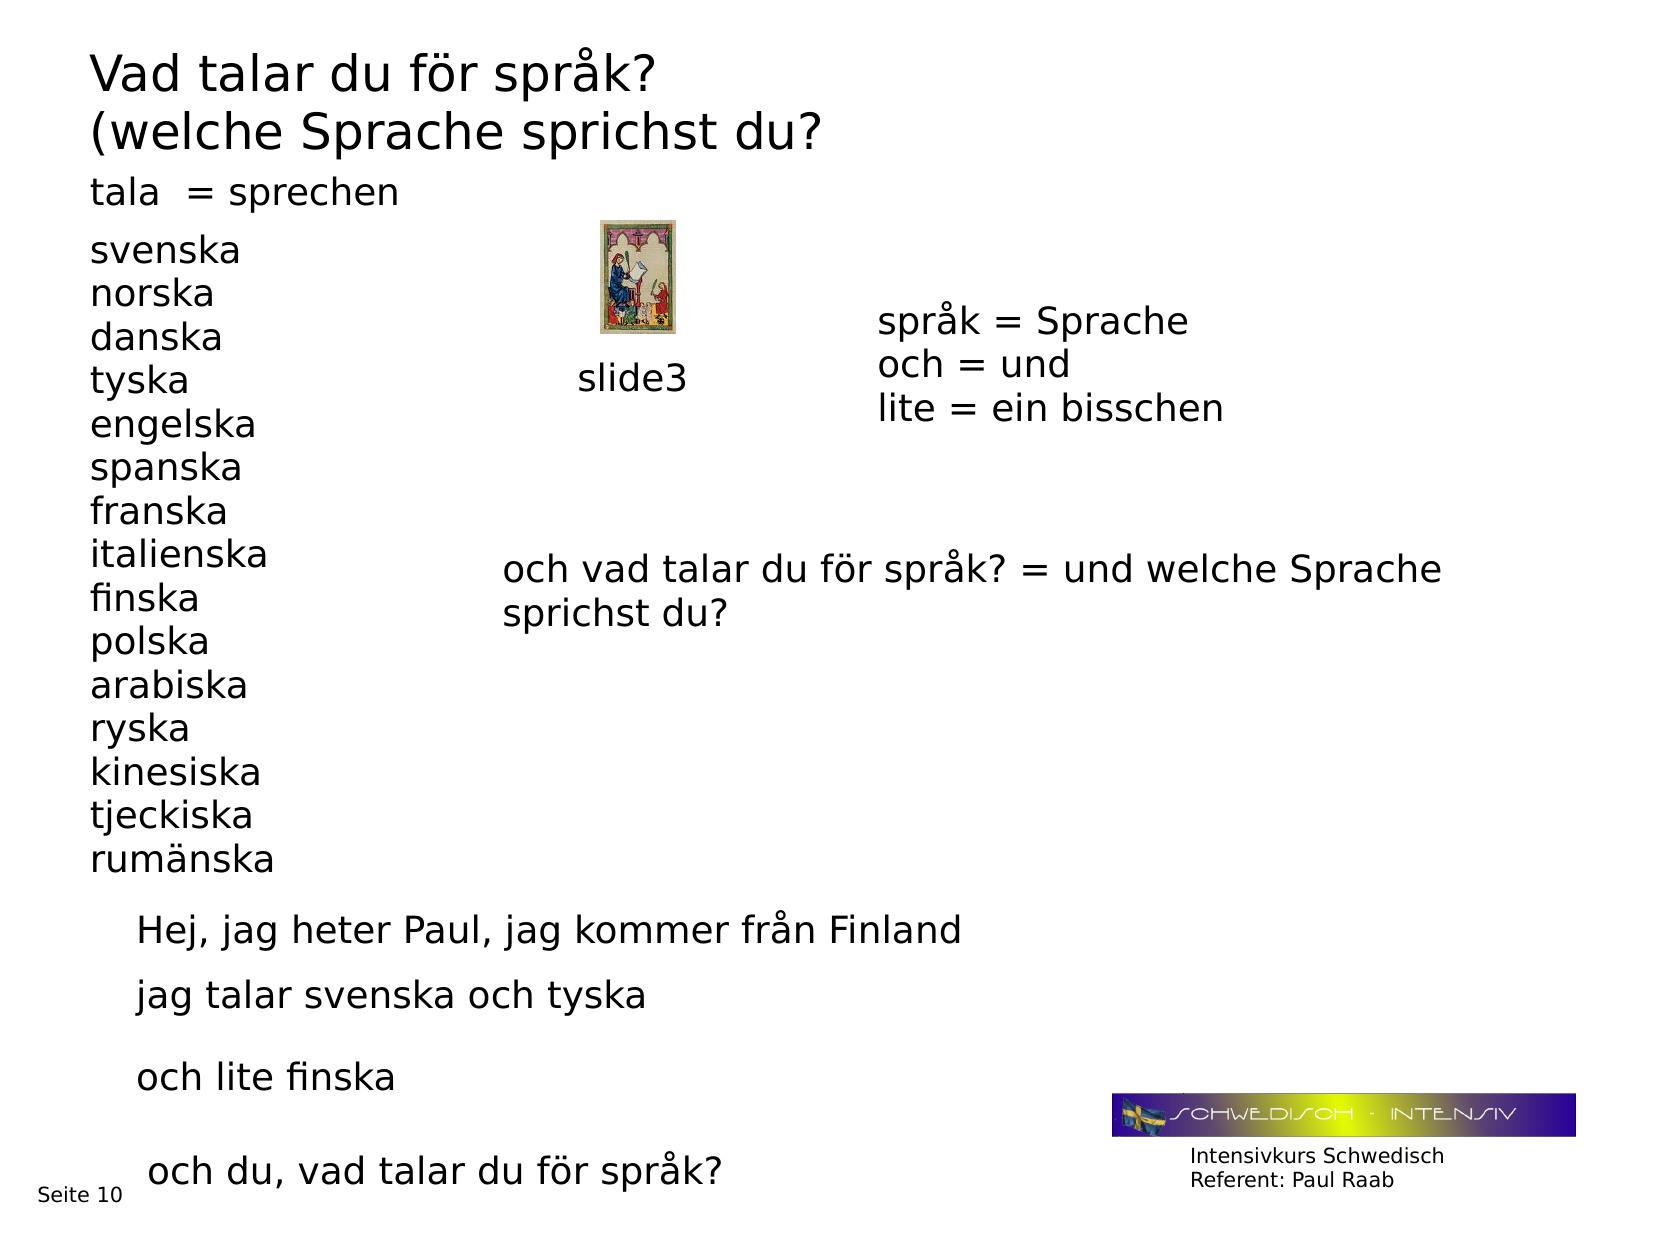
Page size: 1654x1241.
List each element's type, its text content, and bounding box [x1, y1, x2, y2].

text_box och vad talar du för språk? = und welche Sprache sprichst du? [487, 540, 1576, 643]
text_box tala = sprechen [75, 169, 488, 222]
text_box språk = Sprache och = und lite = ein bisschen [862, 292, 1388, 438]
text_box svenska norska danska tyska engelska spanska franska italienska finska polska arabiska ryska kinesiska tjeckiska rumänska [75, 220, 376, 889]
text_box och du, vad talar du för språk? [132, 1142, 770, 1201]
text_box och lite finska [121, 1048, 451, 1108]
text_box Vad talar du för språk? (welche Sprache sprichst du? [75, 37, 938, 169]
text_box slide3 [562, 349, 751, 409]
text_box jag talar svenska och tyska [121, 966, 713, 1025]
picture [1112, 1093, 1576, 1137]
text_box Hej, jag heter Paul, jag kommer från Finland [121, 901, 1013, 1003]
picture [600, 220, 676, 334]
